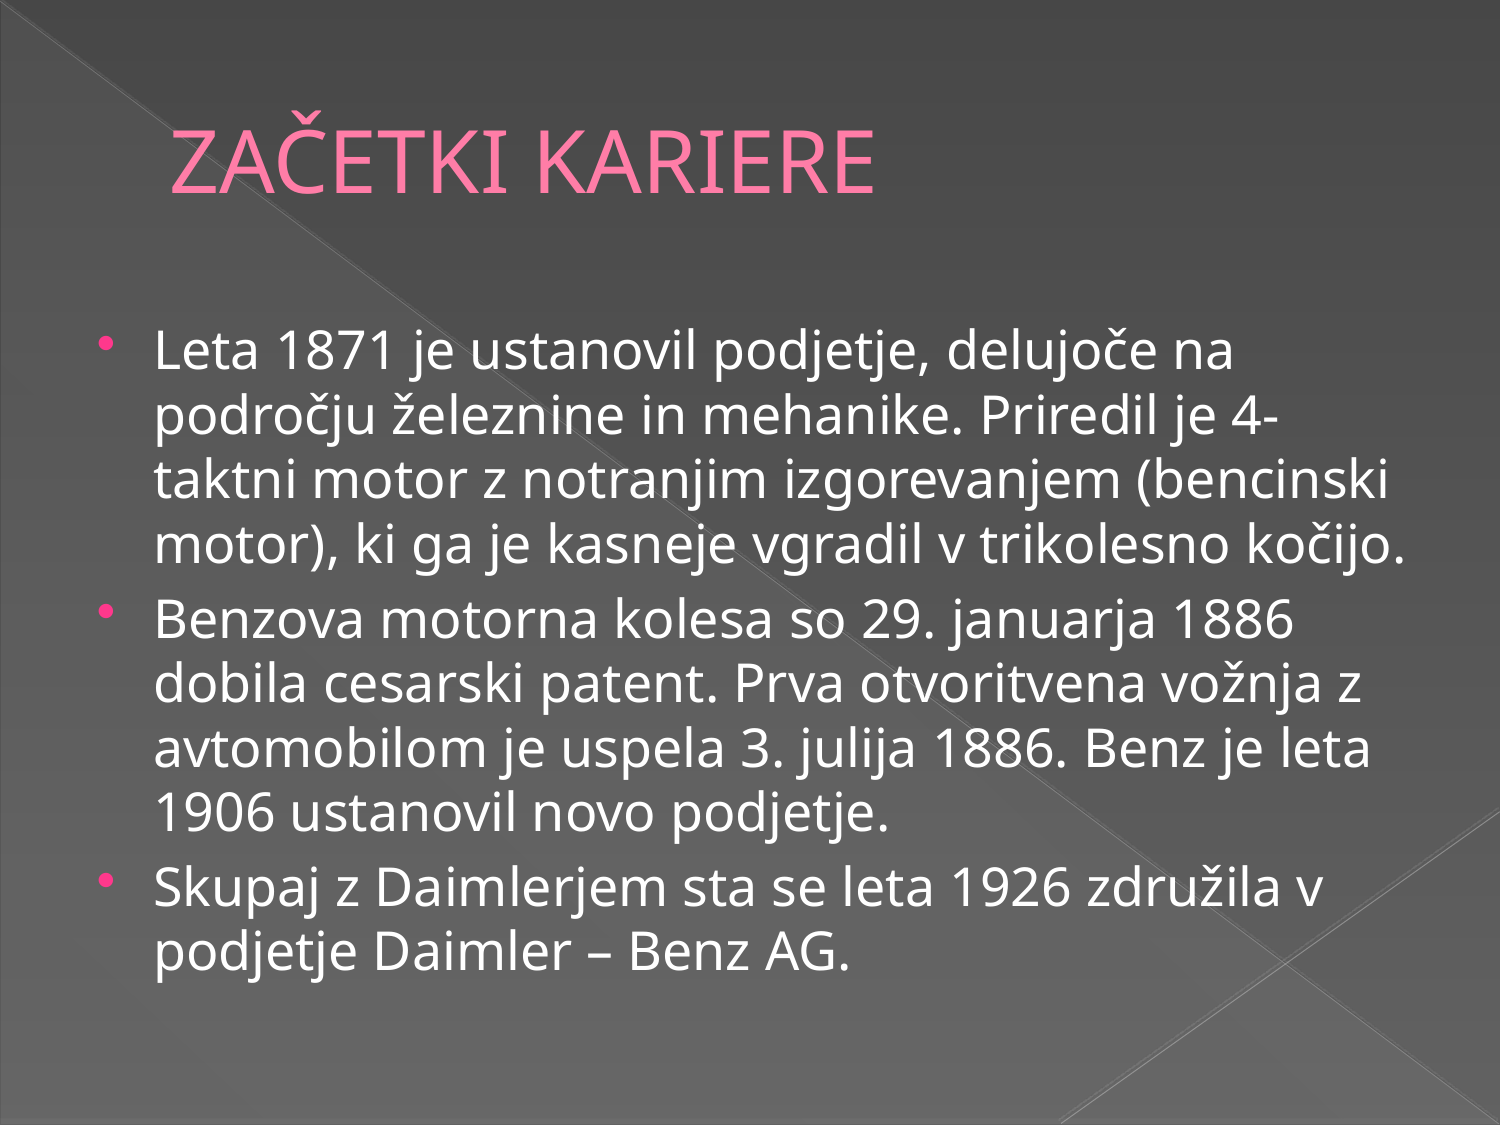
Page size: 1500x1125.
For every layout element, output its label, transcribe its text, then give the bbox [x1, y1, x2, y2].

title ZAČETKI KARIERE [75, 43, 1425, 274]
list Leta 1871 je ustanovil podjetje, delujoče na področju železnine in mehanike. Priredil je 4-taktni motor z notranjim izgorevanjem (bencinski motor), ki ga je kasneje vgradil v trikolesno kočijo. Benzova motorna kolesa so 29. januarja 1886 dobila cesarski patent. Prva otvoritvena vožnja z avtomobilom je uspela 3. julija 1886. Benz je leta 1906 ustanovil novo podjetje. Skupaj z Daimlerjem sta se leta 1926 združila v podjetje Daimler – Benz AG. [75, 308, 1425, 1059]
